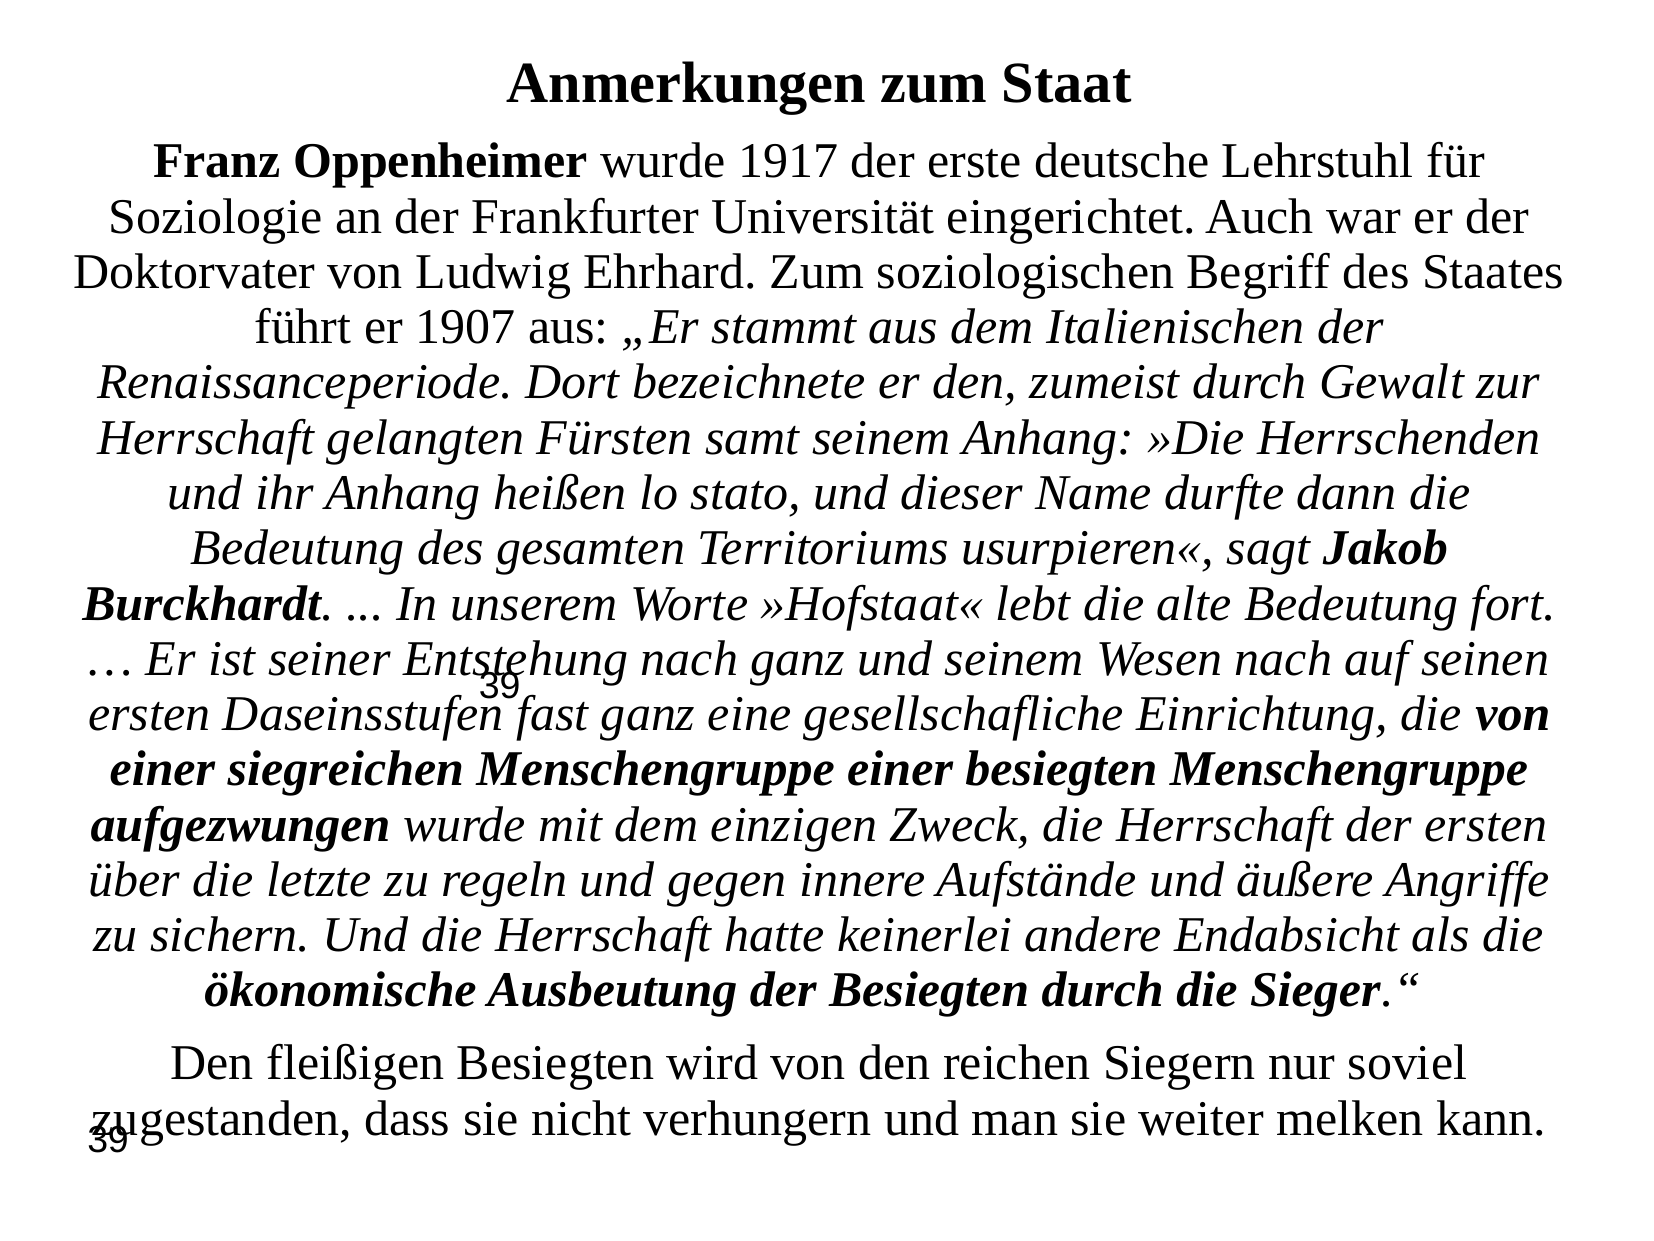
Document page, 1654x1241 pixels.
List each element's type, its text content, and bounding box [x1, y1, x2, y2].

text_box <Nummer> [126, 1111, 219, 1182]
text_box Anmerkungen zum Staat Franz Oppenheimer wurde 1917 der erste deutsche Lehrstuhl für Soziologie an der Frankfurter Universität eingerichtet. Auch war er der Doktorvater von Ludwig Ehrhard. Zum soziologischen Begriff des Staates führt er 1907 aus: „Er stammt aus dem Italienischen der Renaissanceperiode. Dort bezeichnete er den, zumeist durch Gewalt zur Herrschaft gelangten Fürsten samt seinem Anhang: »Die Herrschenden und ihr Anhang heißen lo stato, und dieser Name durfte dann die Bedeutung des gesamten Territoriums usurpieren«, sagt Jakob Burckhardt. ... In unserem Worte »Hofstaat« lebt die alte Bedeutung fort. … Er ist seiner Entstehung nach ganz und seinem Wesen nach auf seinen ersten Daseinsstufen fast ganz eine gesellschafliche Einrichtung, die von einer siegreichen Menschengruppe einer besiegten Menschengruppe aufgezwungen wurde mit dem einzigen Zweck, die Herrschaft der ersten über die letzte zu regeln und gegen innere Aufstände und äußere Angriffe zu sichern. Und die Herrschaft hatte keinerlei andere Endabsicht als die ökonomische Ausbeutung der Besiegten durch die Sieger.“ Den fleißigen Besiegten wird von den reichen Siegern nur soviel zugestanden, dass sie nicht verhungern und man sie weiter melken kann. [59, 43, 1595, 1154]
text_box <Nummer> [464, 656, 1198, 727]
